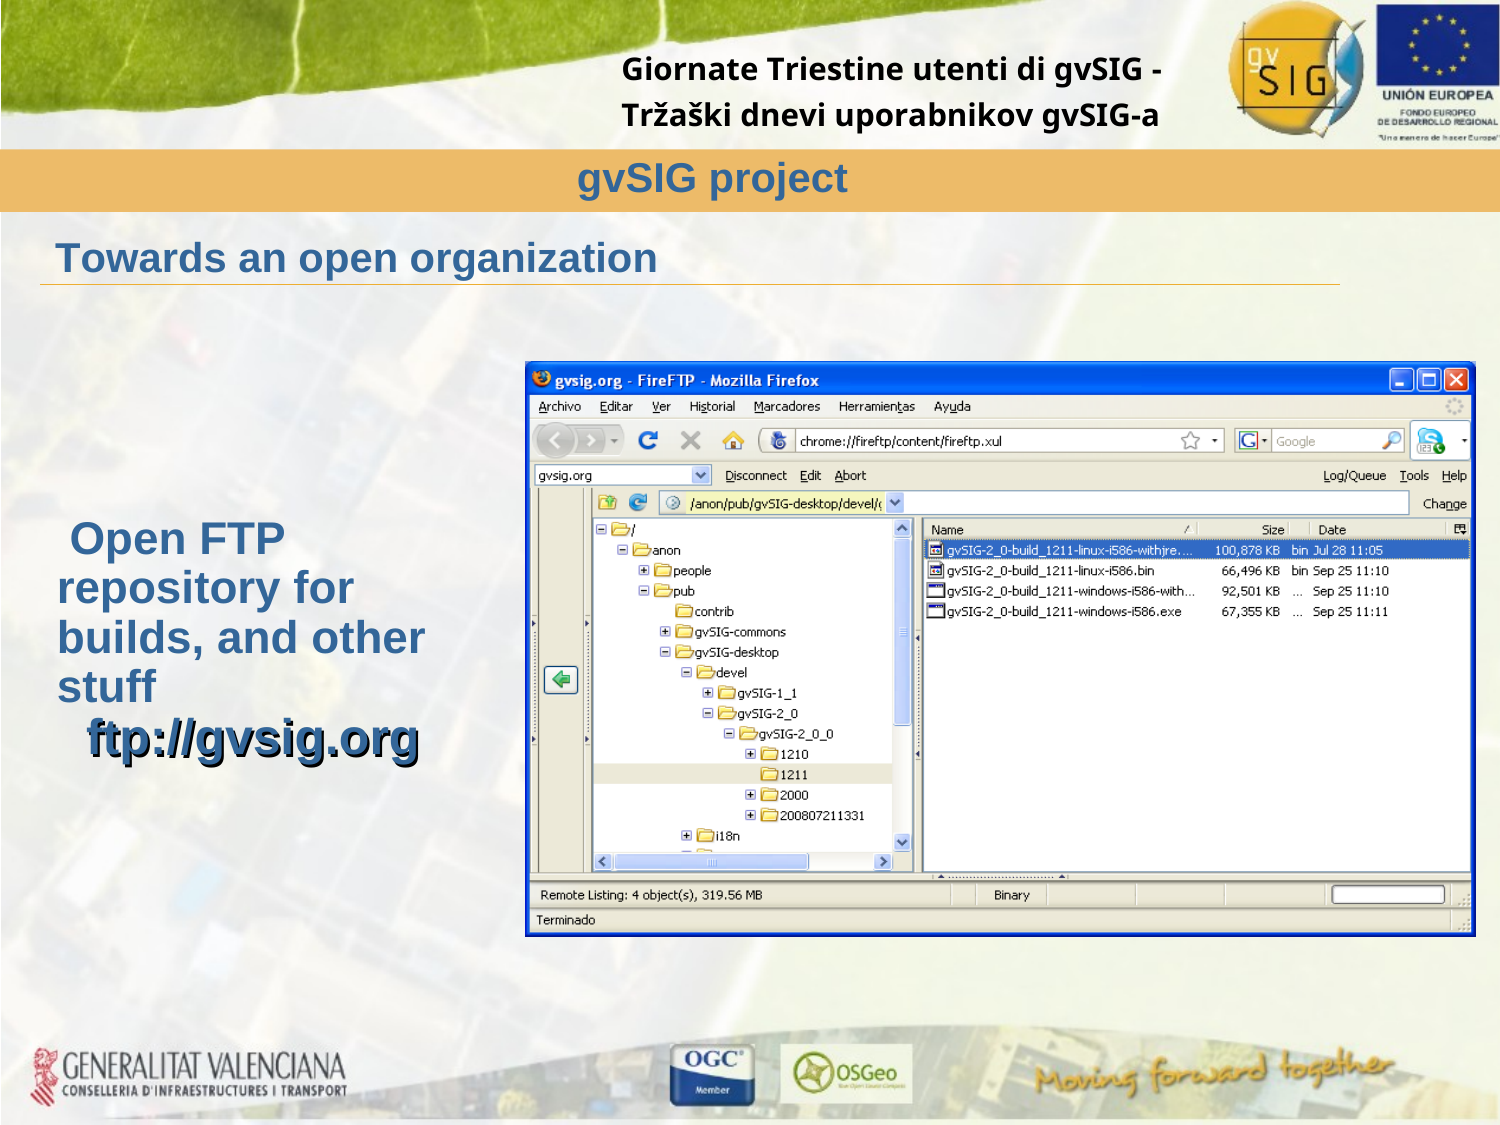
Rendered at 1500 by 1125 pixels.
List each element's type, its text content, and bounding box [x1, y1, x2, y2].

text_box Open FTP repository for builds, and other stuff ftp://gvsig.org [42, 456, 478, 836]
picture [1, 0, 1500, 149]
picture [1, 212, 1500, 1125]
text_box gvSIG project [0, 149, 1426, 219]
text_box Towards an open organization [40, 219, 691, 290]
